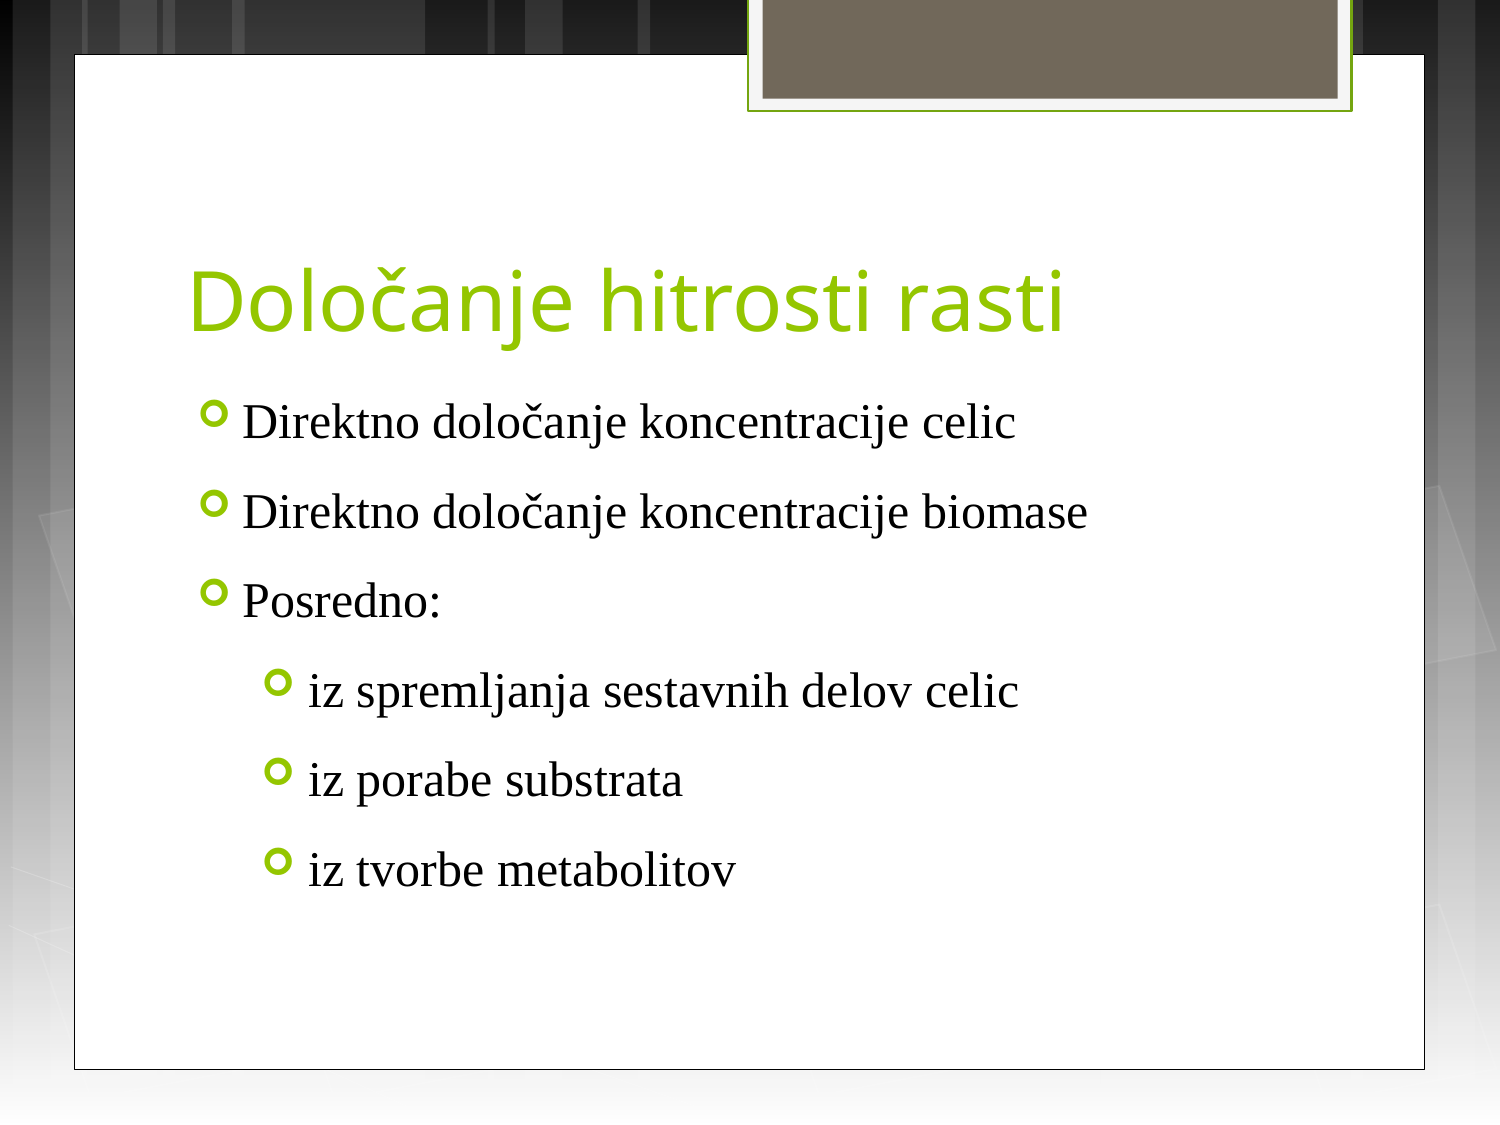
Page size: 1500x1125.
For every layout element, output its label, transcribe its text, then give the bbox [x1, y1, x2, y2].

list Direktno določanje koncentracije celic Direktno določanje koncentracije biomase Posredno: iz spremljanja sestavnih delov celic iz porabe substrata iz tvorbe metabolitov [171, 381, 1283, 957]
title Določanje hitrosti rasti [171, 168, 1324, 357]
